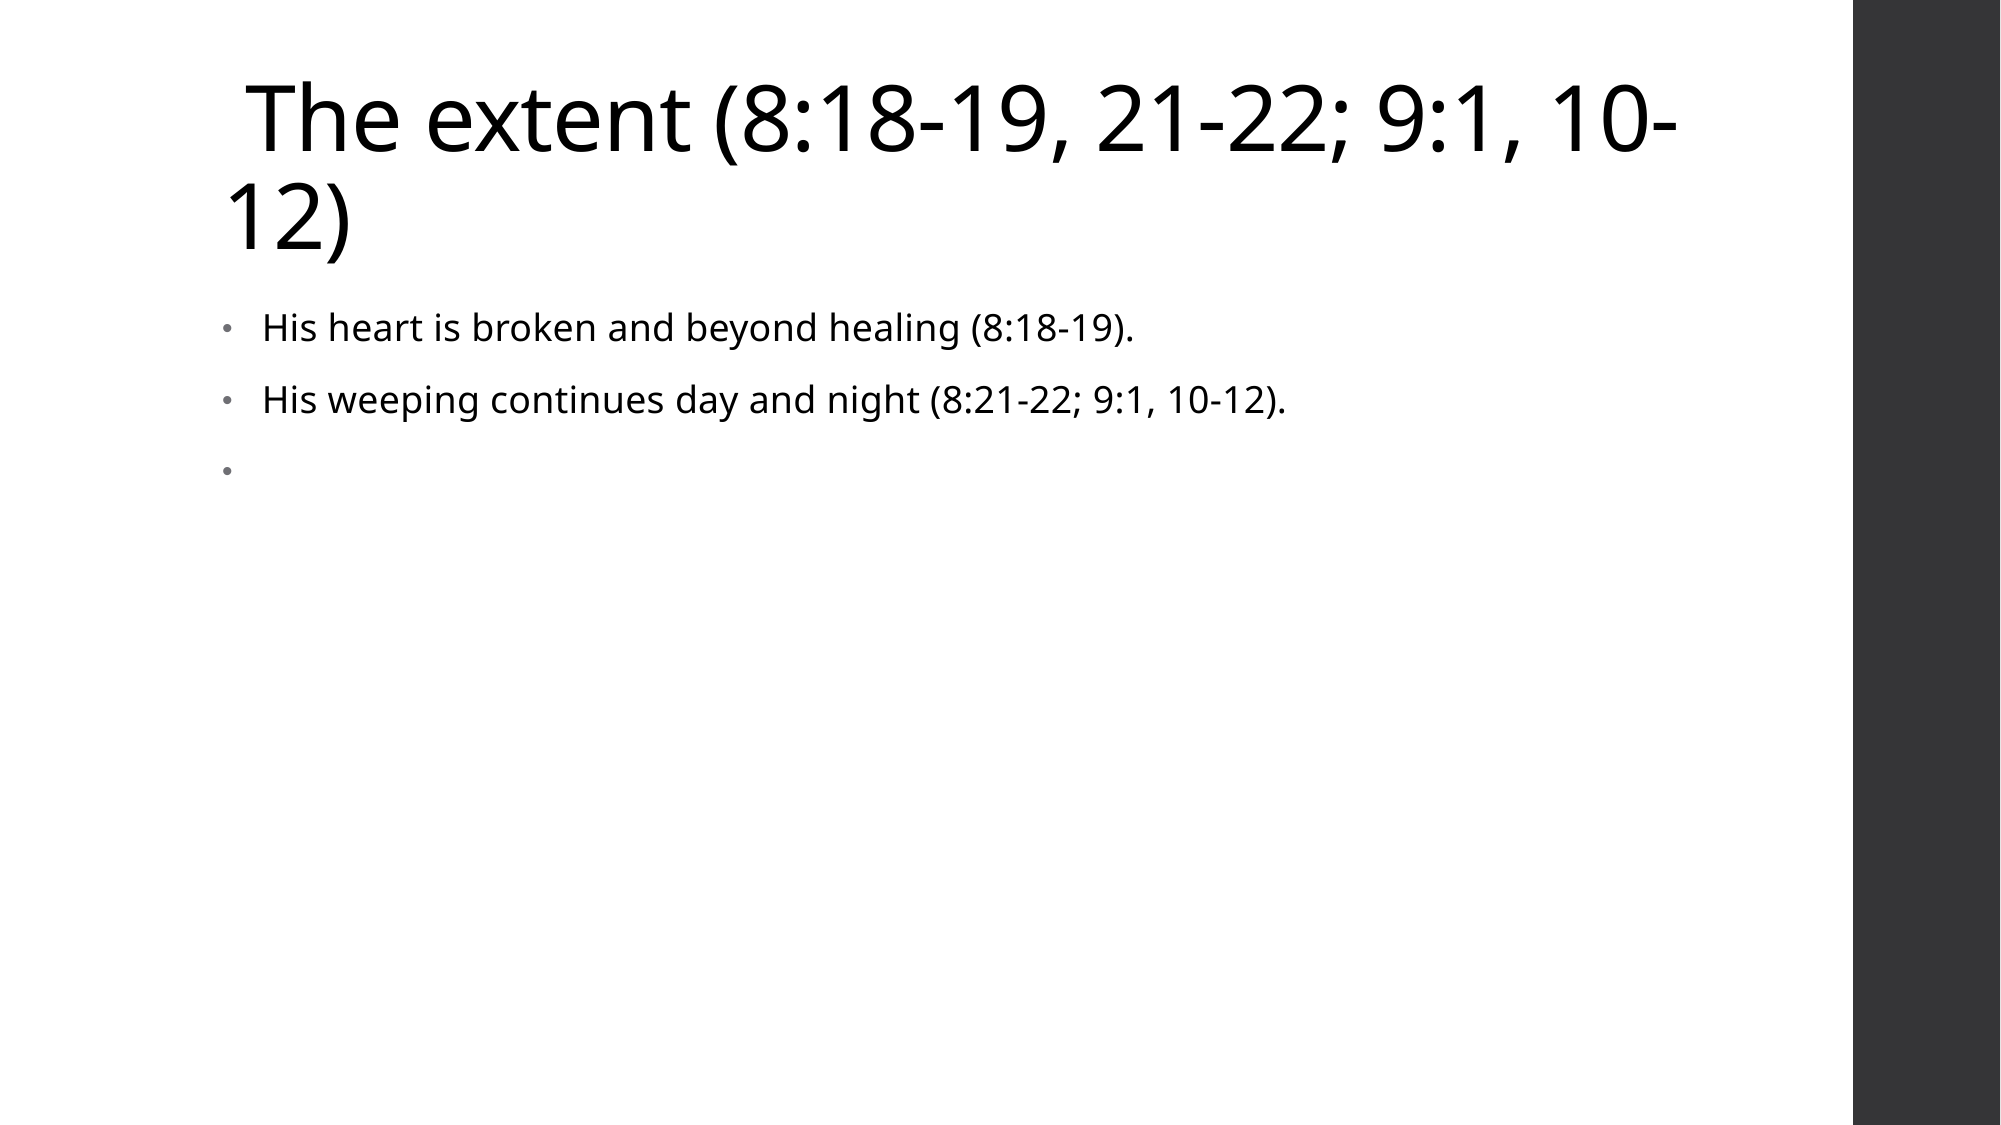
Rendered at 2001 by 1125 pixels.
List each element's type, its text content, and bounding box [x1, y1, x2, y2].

title The extent (8:18-19, 21-22; 9:1, 10-12) [206, 60, 1797, 278]
list His heart is broken and beyond healing (8:18-19). His weeping continues day and night (8:21-22; 9:1, 10-12). [206, 299, 1617, 1014]
